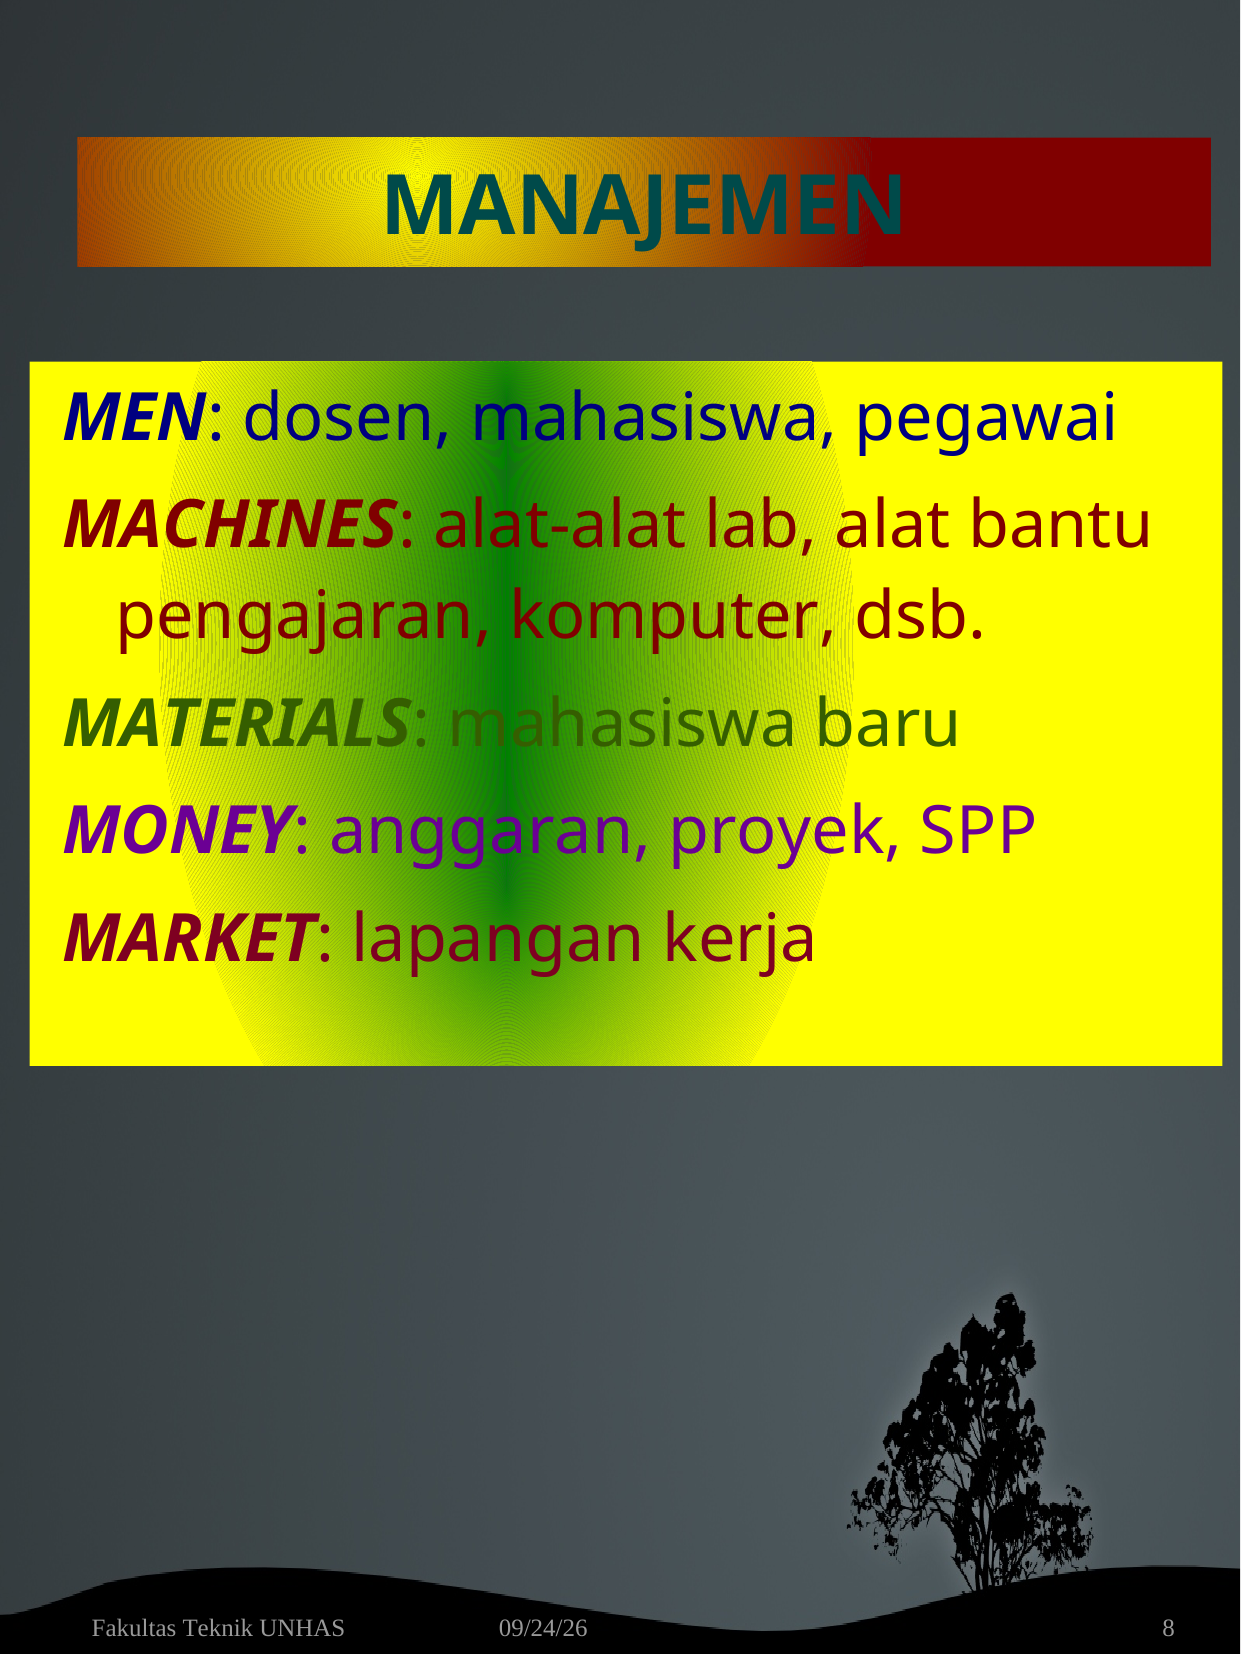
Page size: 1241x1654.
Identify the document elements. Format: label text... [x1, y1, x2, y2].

title MANAJEMEN [77, 145, 1211, 259]
list MEN: dosen, mahasiswa, pegawai MACHINES: alat-alat lab, alat bantu pengajaran, komputer, dsb. MATERIALS: mahasiswa baru MONEY: anggaran, proyek, SPP MARKET: lapangan kerja [29, 361, 1223, 1066]
picture [0, 0, 1241, 1654]
